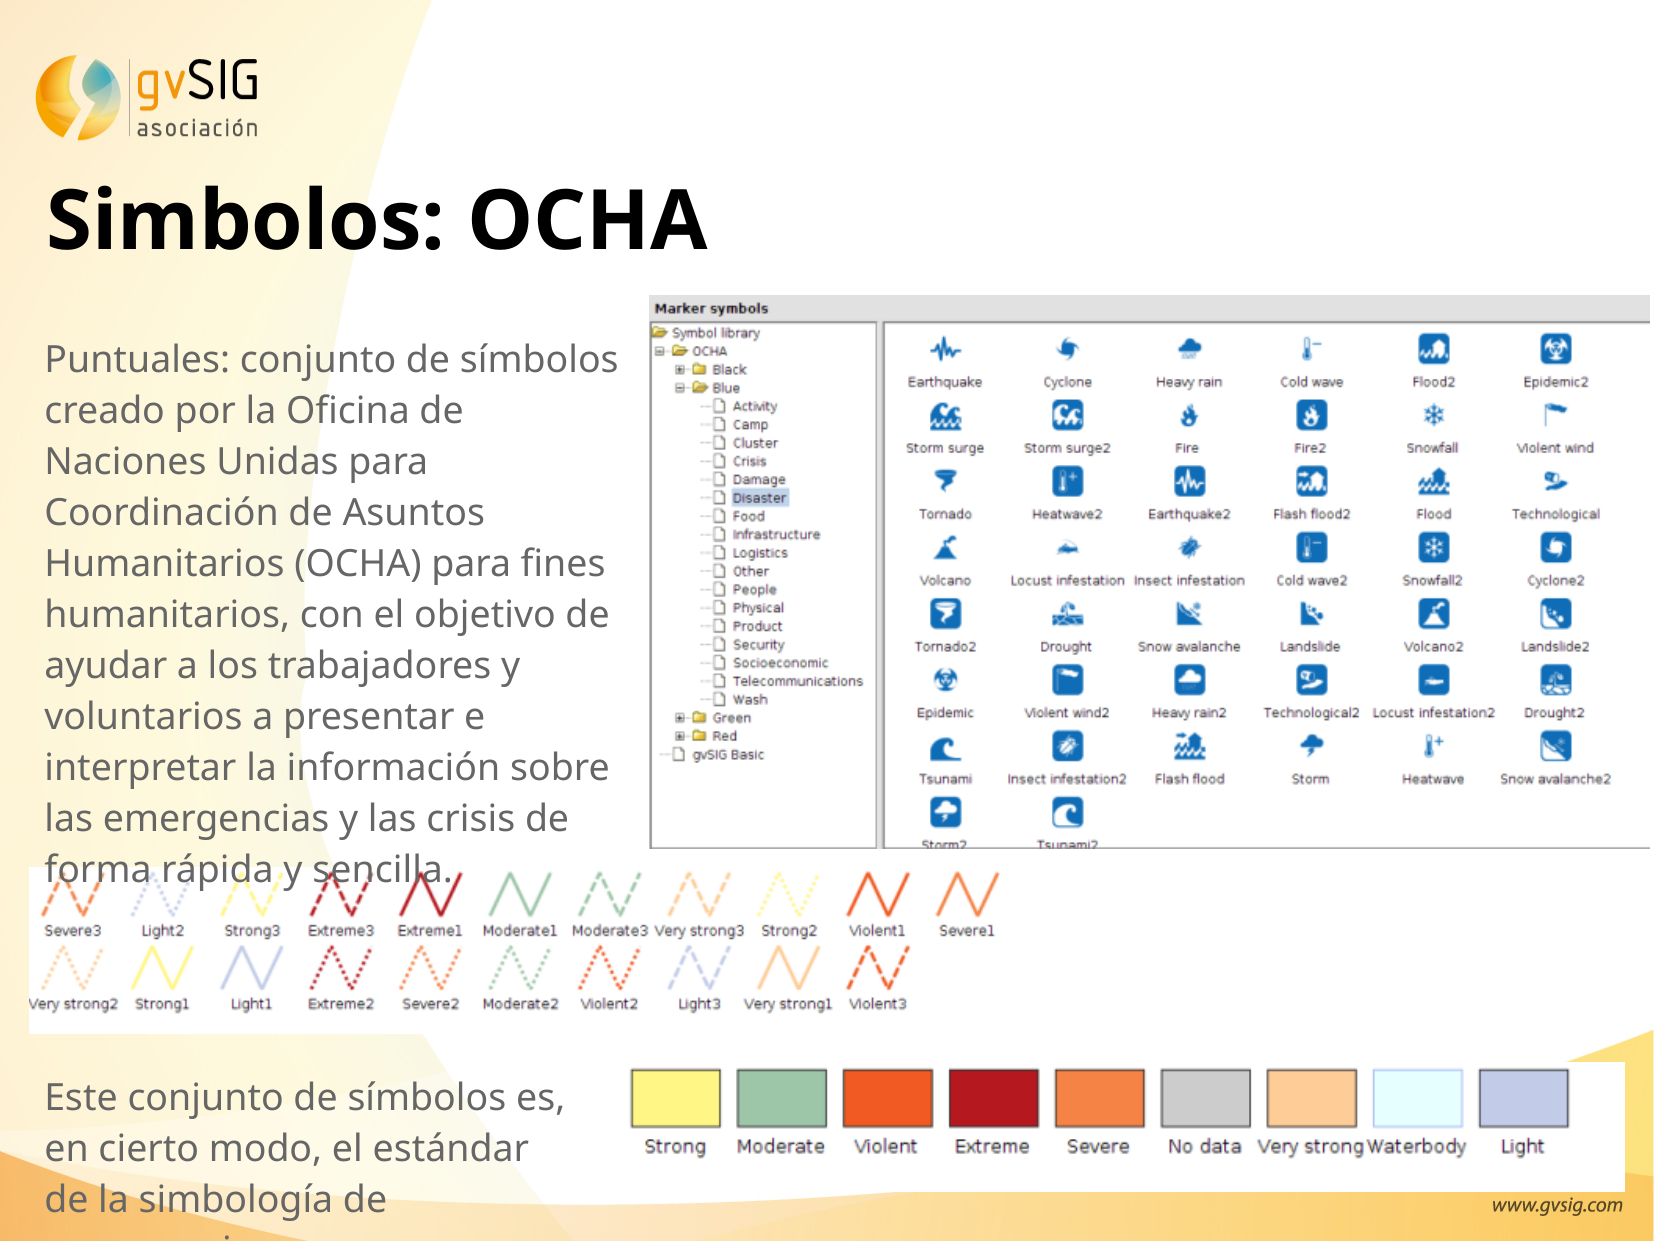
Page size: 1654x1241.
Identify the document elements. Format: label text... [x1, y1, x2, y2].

picture [0, 0, 1654, 1241]
text_box Puntuales: conjunto de símbolos creado por la Oficina de Naciones Unidas para Coordinación de Asuntos Humanitarios (OCHA) para fines humanitarios, con el objetivo de ayudar a los trabajadores y voluntarios a presentar e interpretar la información sobre las emergencias y las crisis de forma rápida y sencilla. [29, 324, 650, 805]
text_box Este conjunto de símbolos es, en cierto modo, el estándar de la simbología de emergencias. [29, 1062, 591, 1205]
title Simbolos: OCHA [46, 170, 1534, 265]
